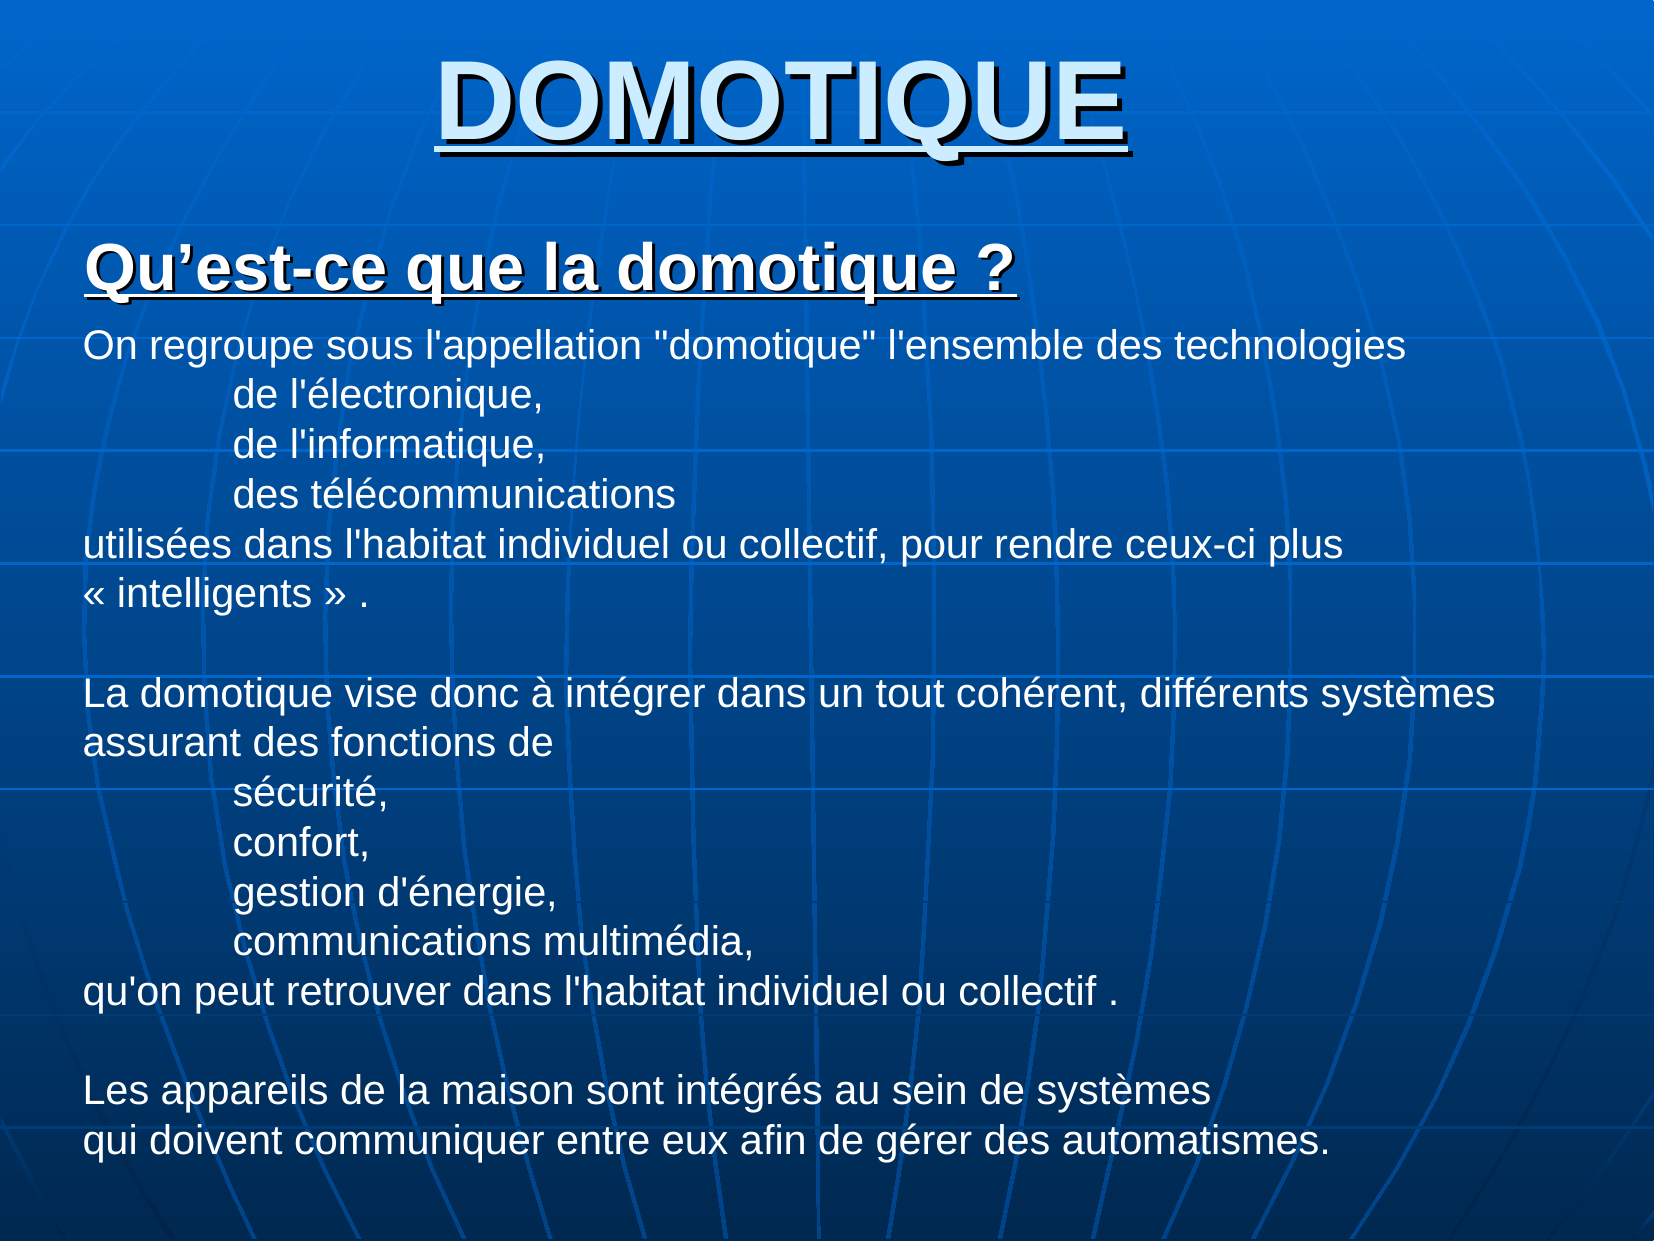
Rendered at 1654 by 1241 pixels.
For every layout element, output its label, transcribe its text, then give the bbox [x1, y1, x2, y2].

text_box On regroupe sous l'appellation "domotique" l'ensemble des technologies de l'électronique, de l'informatique, des télécommunications utilisées dans l'habitat individuel ou collectif, pour rendre ceux-ci plus « intelligents » . La domotique vise donc à intégrer dans un tout cohérent, différents systèmes assurant des fonctions de sécurité, confort, gestion d'énergie, communications multimédia, qu'on peut retrouver dans l'habitat individuel ou collectif . Les appareils de la maison sont intégrés au sein de systèmes qui doivent communiquer entre eux afin de gérer des automatismes. [32, 309, 1596, 1171]
title DOMOTIQUE [305, 0, 1257, 170]
text_box Qu’est-ce que la domotique ? [23, 206, 1078, 311]
